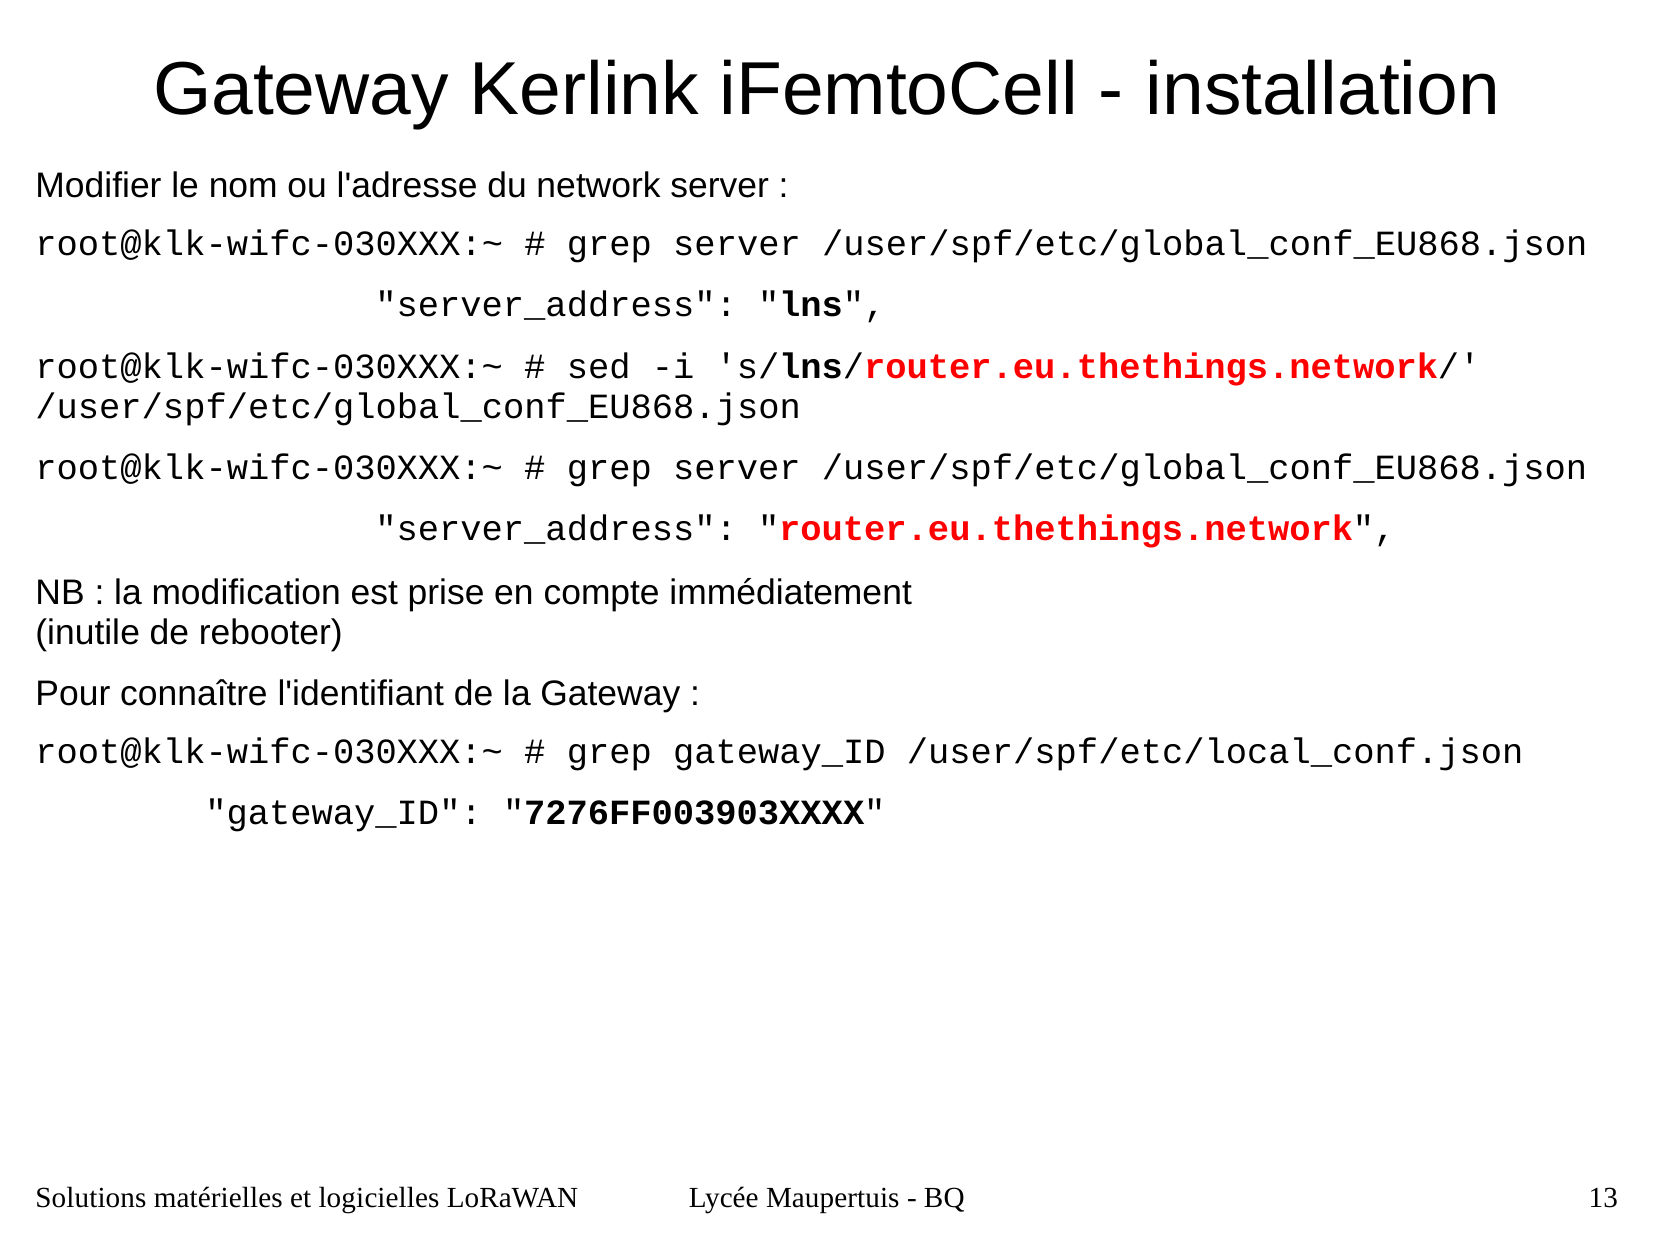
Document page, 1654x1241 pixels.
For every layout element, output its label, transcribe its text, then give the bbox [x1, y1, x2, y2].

title Gateway Kerlink iFemtoCell - installation [35, 35, 1619, 142]
list Modifier le nom ou l'adresse du network server : root@klk-wifc-030XXX:~ # grep server /user/spf/etc/global_conf_EU868.json "server_address": "lns", root@klk-wifc-030XXX:~ # sed -i 's/lns/router.eu.thethings.network/' /user/spf/etc/global_conf_EU868.json root@klk-wifc-030XXX:~ # grep server /user/spf/etc/global_conf_EU868.json "server_address": "router.eu.thethings.network", NB : la modification est prise en compte immédiatement (inutile de rebooter) Pour connaître l'identifiant de la Gateway : root@klk-wifc-030XXX:~ # grep gateway_ID /user/spf/etc/local_conf.json "gateway_ID": "7276FF003903XXXX" [35, 165, 1619, 922]
